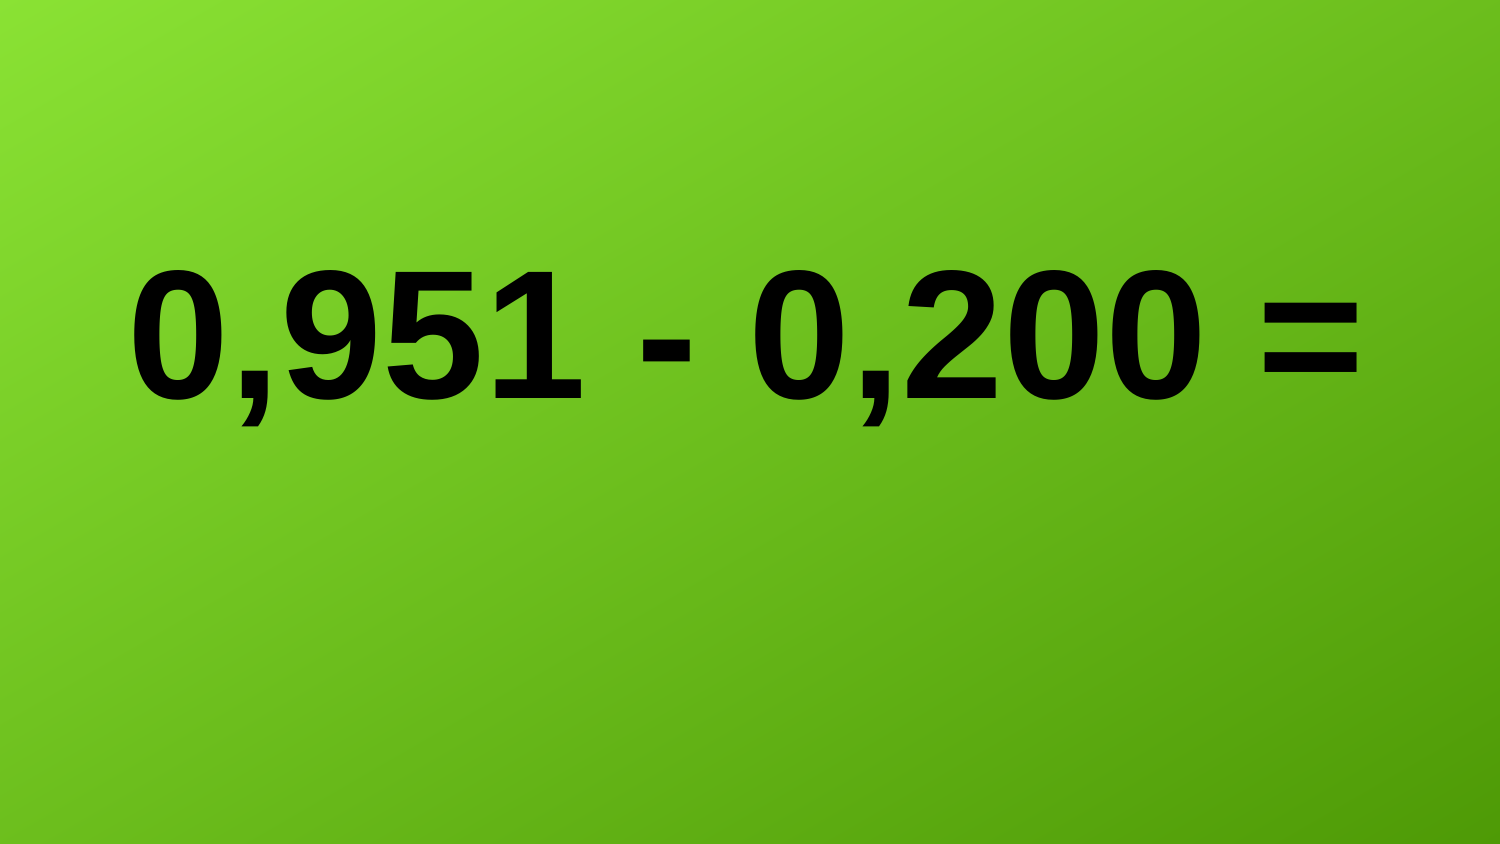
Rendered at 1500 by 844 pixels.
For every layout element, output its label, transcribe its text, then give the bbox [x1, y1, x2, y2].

title 0,951 - 0,200 = [112, 259, 1388, 451]
